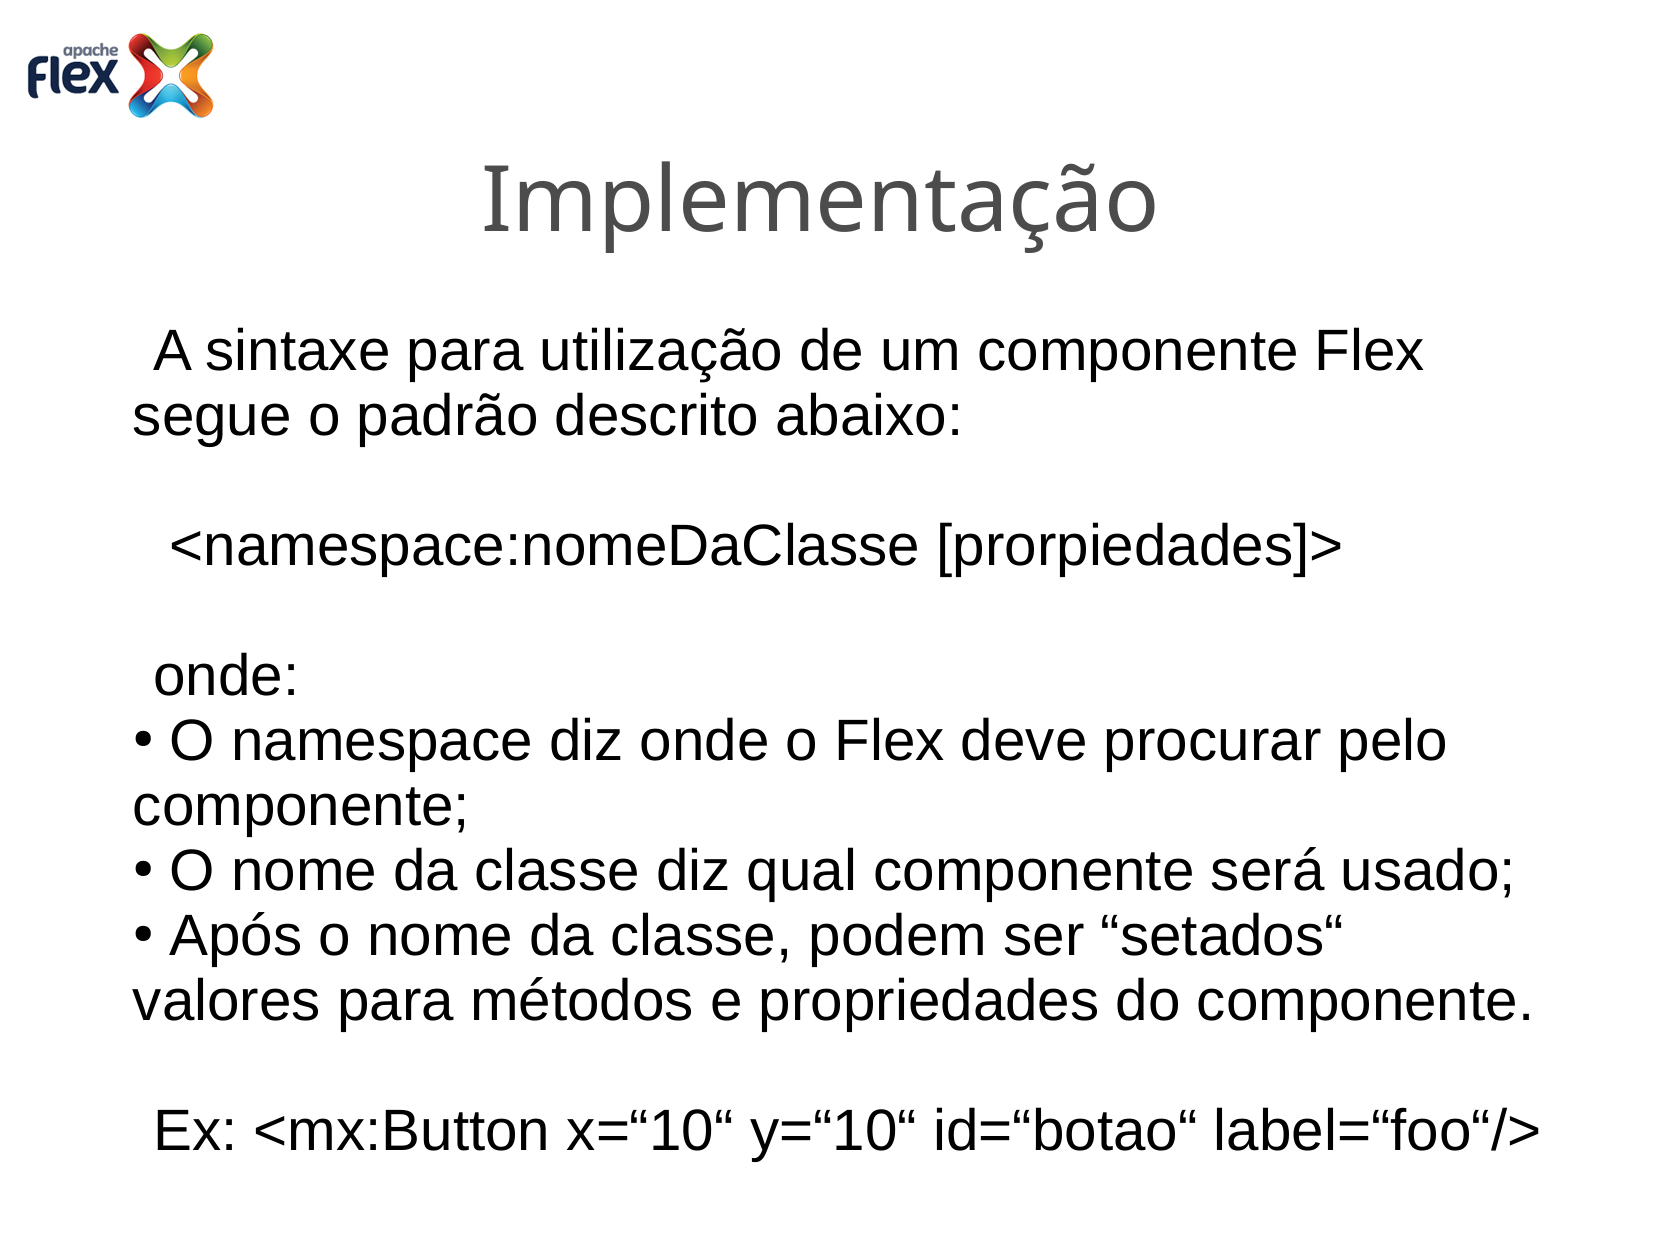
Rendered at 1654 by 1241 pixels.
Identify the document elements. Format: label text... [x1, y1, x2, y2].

title Implementação [76, 29, 1565, 362]
text_box A sintaxe para utilização de um componente Flex segue o padrão descrito abaixo: <namespace:nomeDaClasse [prorpiedades]> onde: O namespace diz onde o Flex deve procurar pelo componente; O nome da classe diz qual componente será usado; Após o nome da classe, podem ser “setados“ valores para métodos e propriedades do componente. Ex: <mx:Button x=“10“ y=“10“ id=“botao“ label=“foo“/> [118, 310, 1565, 1168]
picture [25, 25, 215, 125]
